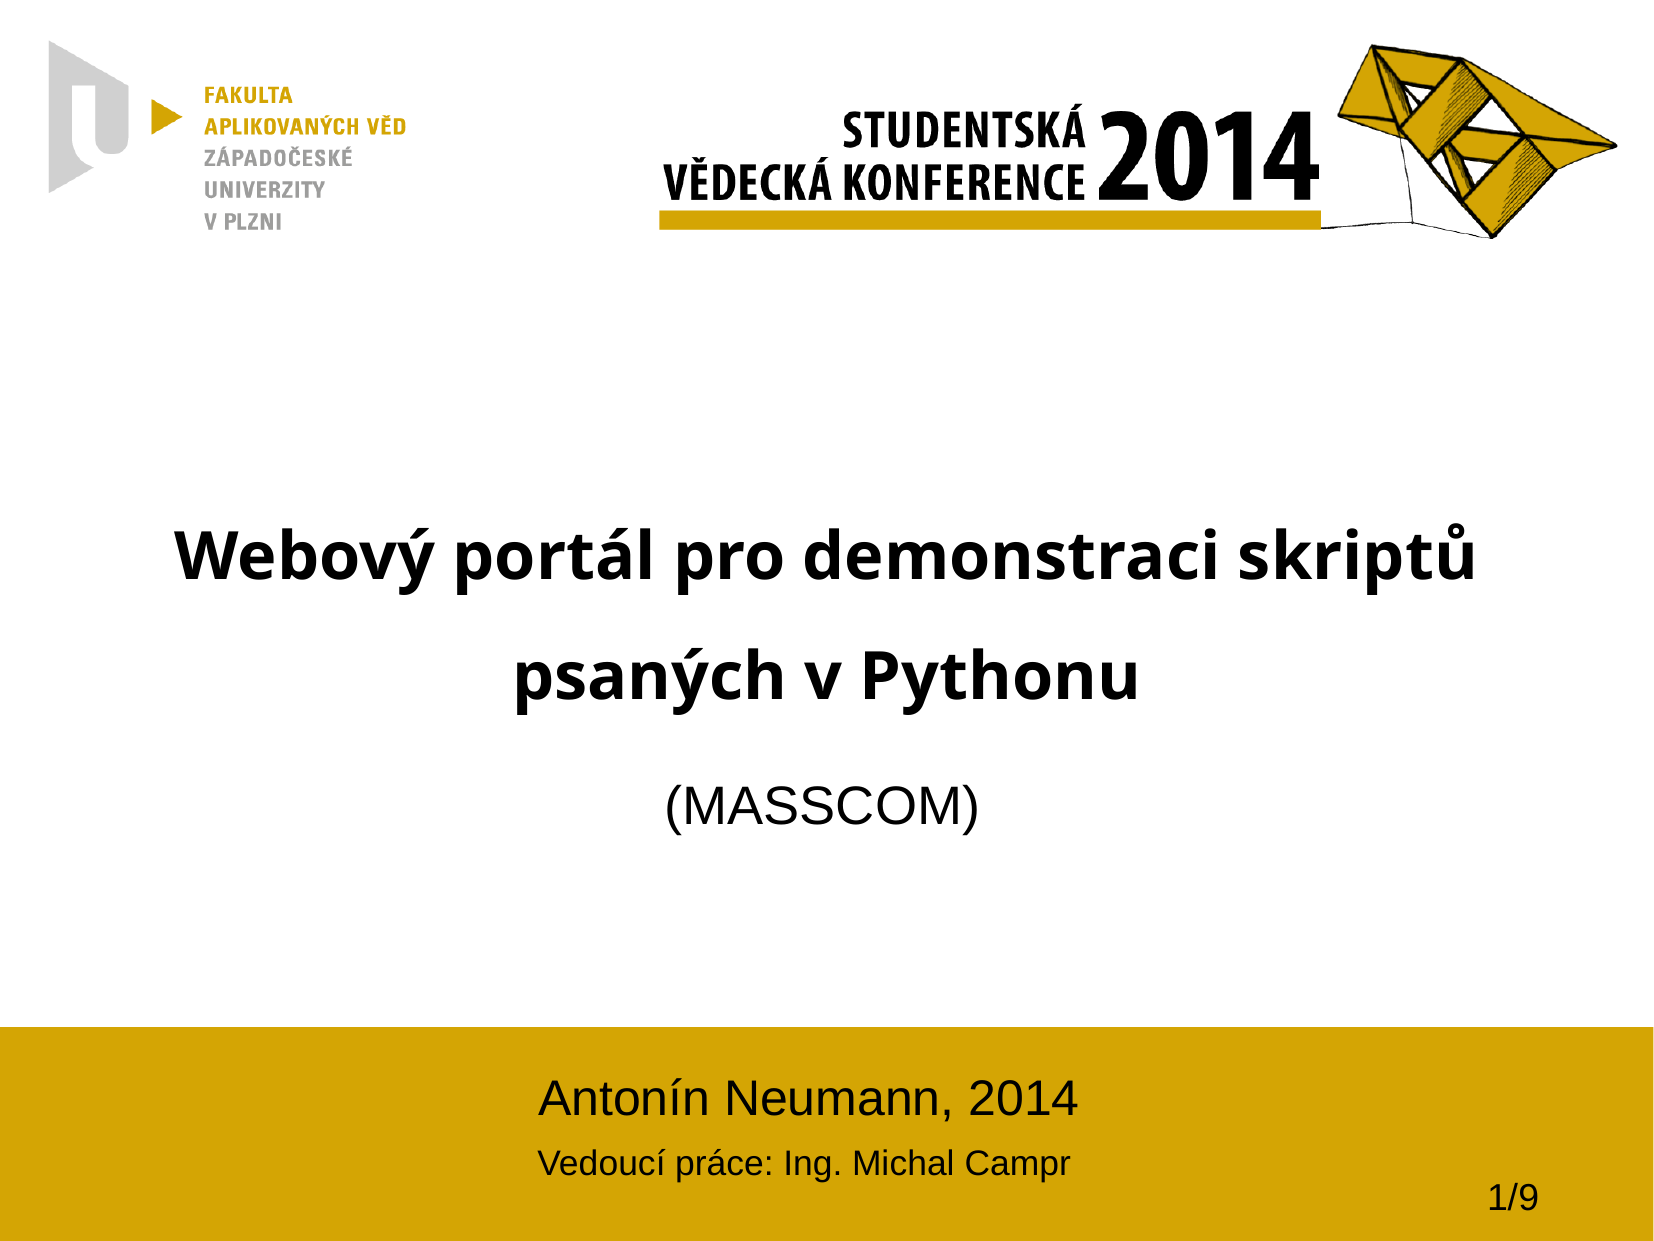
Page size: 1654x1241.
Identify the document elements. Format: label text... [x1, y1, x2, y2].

list Antonín Neumann, 2014 [519, 1003, 1099, 1142]
picture [0, 1027, 1654, 1241]
list Webový portál pro demonstraci skriptů psaných v Pythonu [82, 507, 1571, 745]
picture [35, 23, 1642, 257]
text_box Vedoucí práce: Ing. Michal Campr [522, 1136, 1087, 1191]
text_box <číslo>/9 [1497, 1169, 1654, 1227]
text_box (MASSCOM) [649, 767, 1004, 872]
